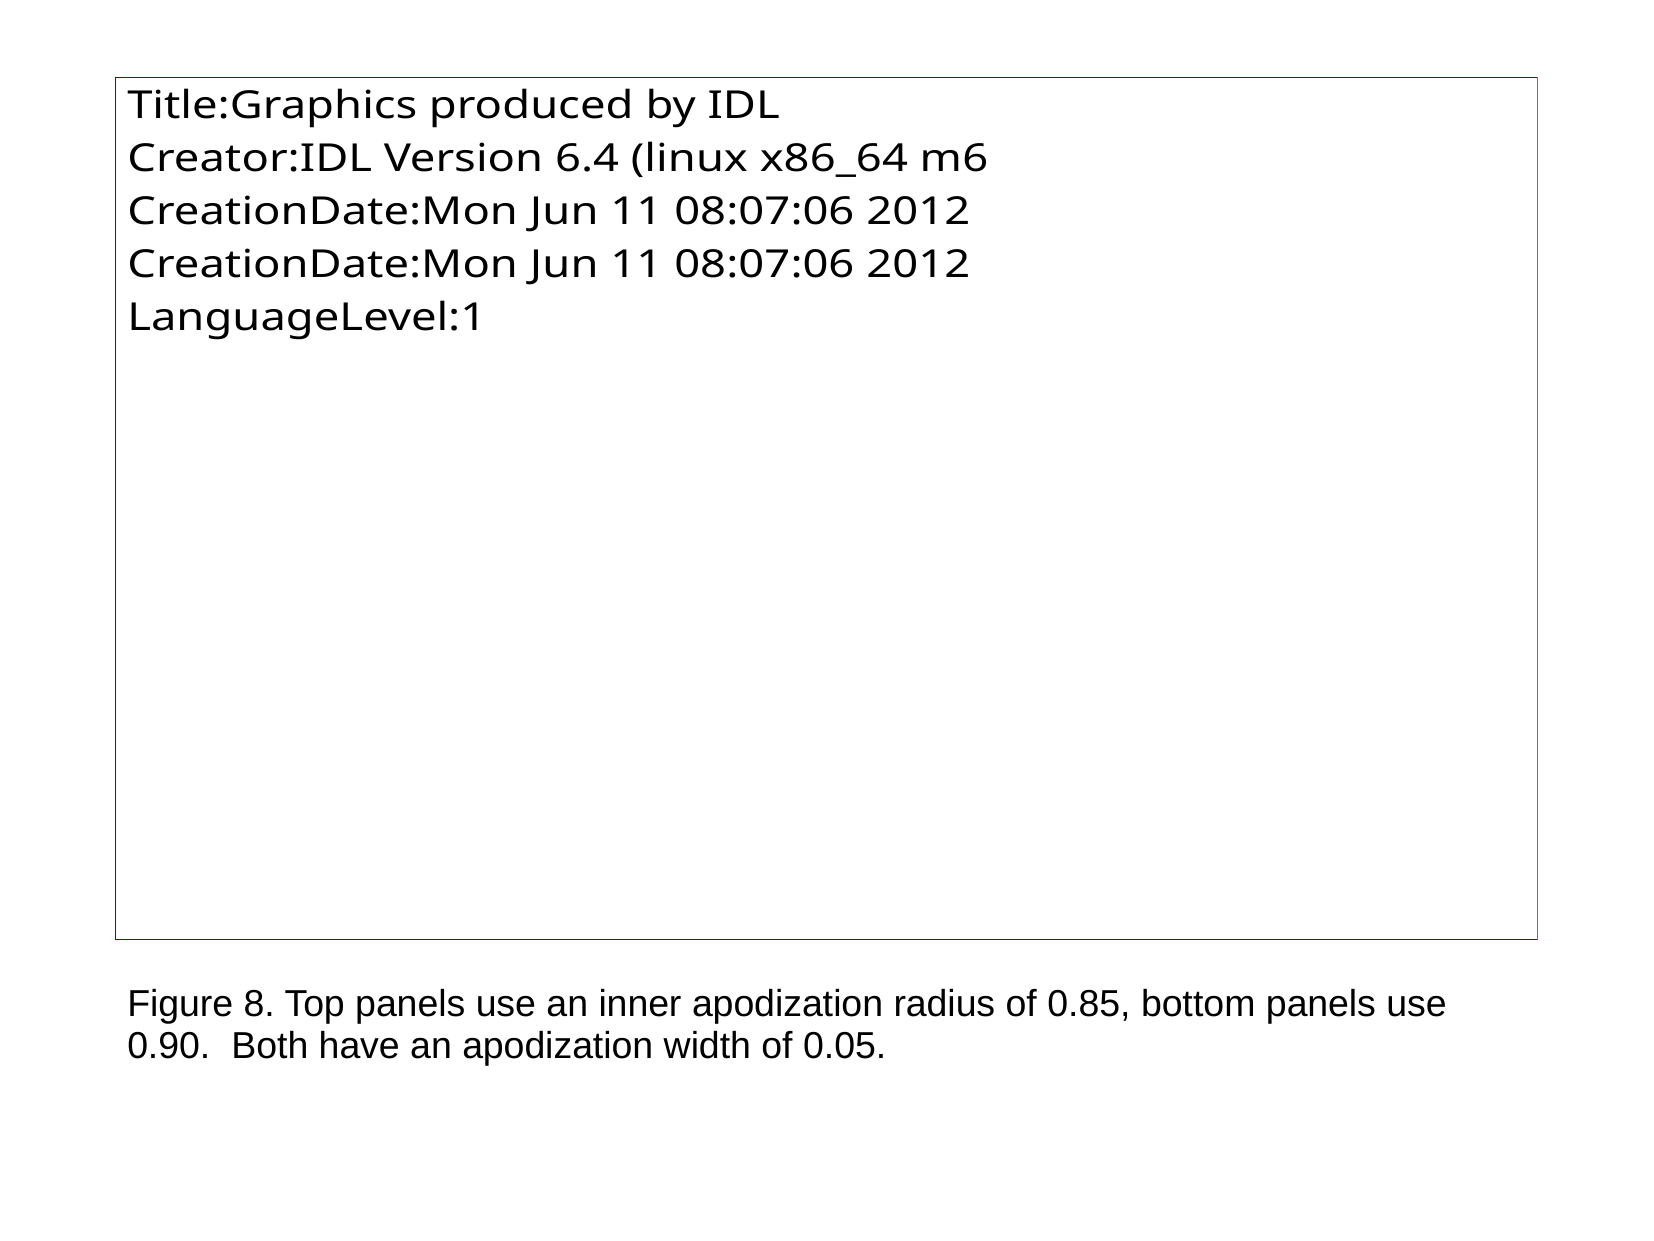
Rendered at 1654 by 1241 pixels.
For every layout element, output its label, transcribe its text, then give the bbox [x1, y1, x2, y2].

text_box Figure 8. Top panels use an inner apodization radius of 0.85, bottom panels use 0.90. Both have an apodization width of 0.05. [112, 975, 1538, 1074]
picture [112, 75, 1538, 940]
